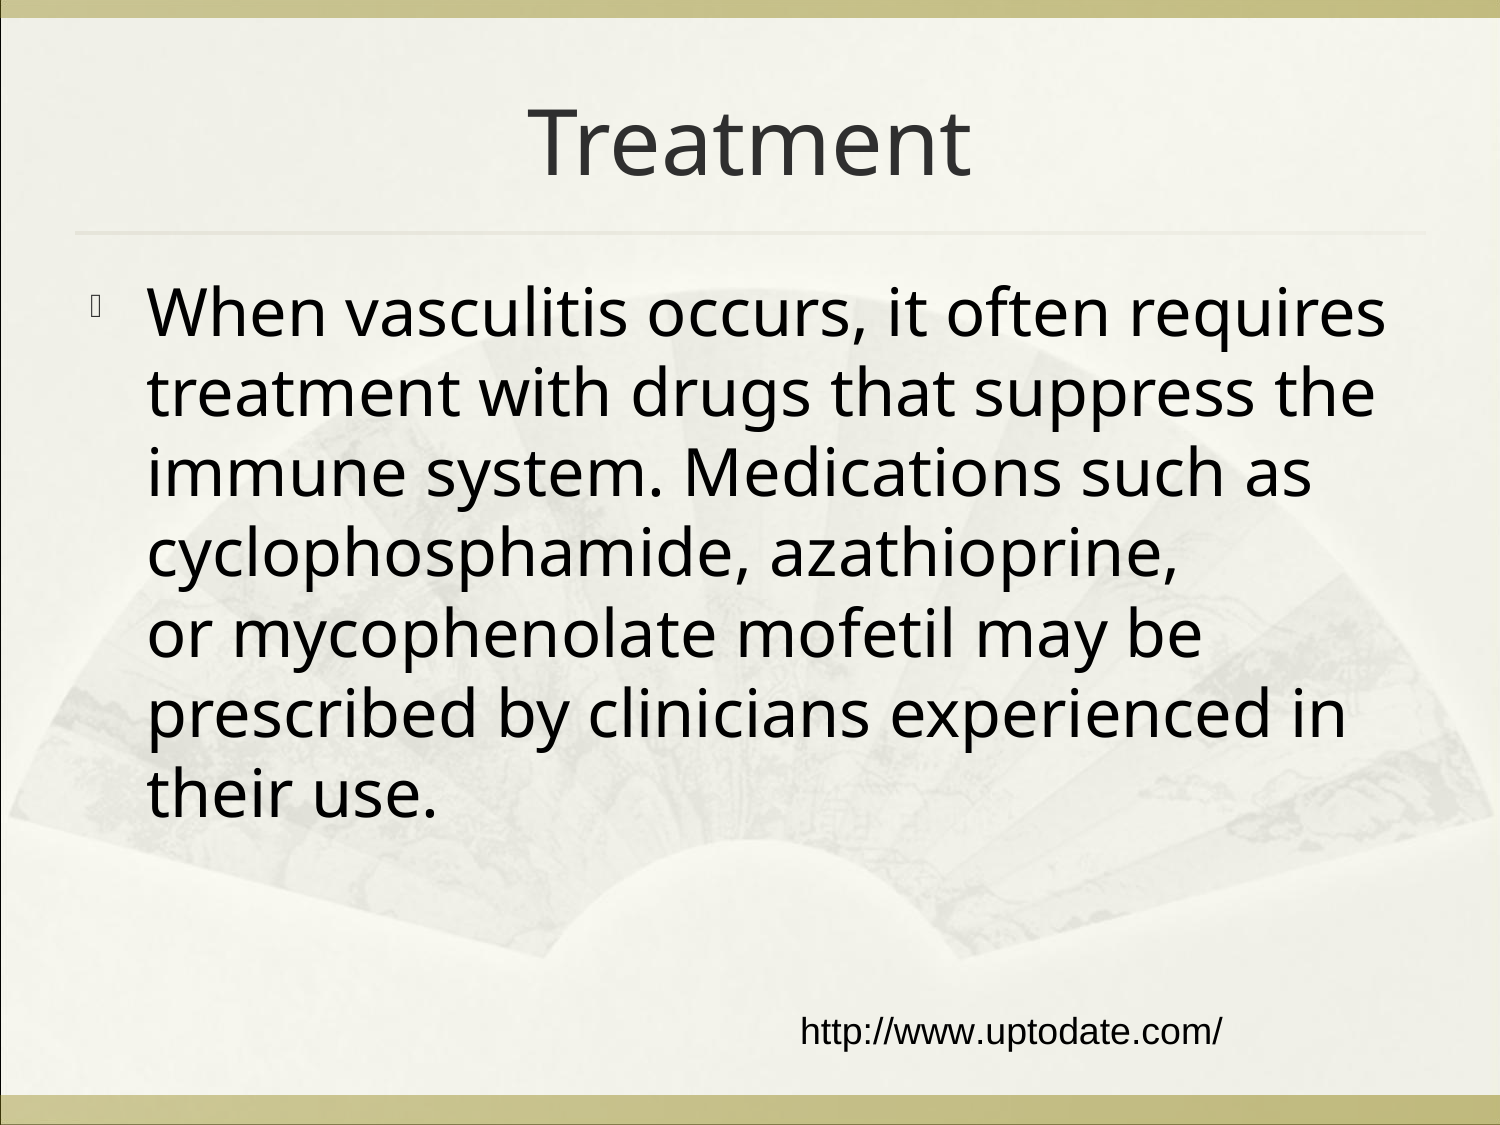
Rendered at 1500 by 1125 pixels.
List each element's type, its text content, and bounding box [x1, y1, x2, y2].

picture [0, 18, 1500, 1095]
title Treatment [75, 45, 1426, 233]
text_box http://www.uptodate.com/ [785, 999, 1412, 1105]
list When vasculitis occurs, it often requires treatment with drugs that suppress the immune system. Medications such as cyclophosphamide, azathioprine, or mycophenolate mofetil may be prescribed by clinicians experienced in their use. [75, 262, 1426, 1032]
